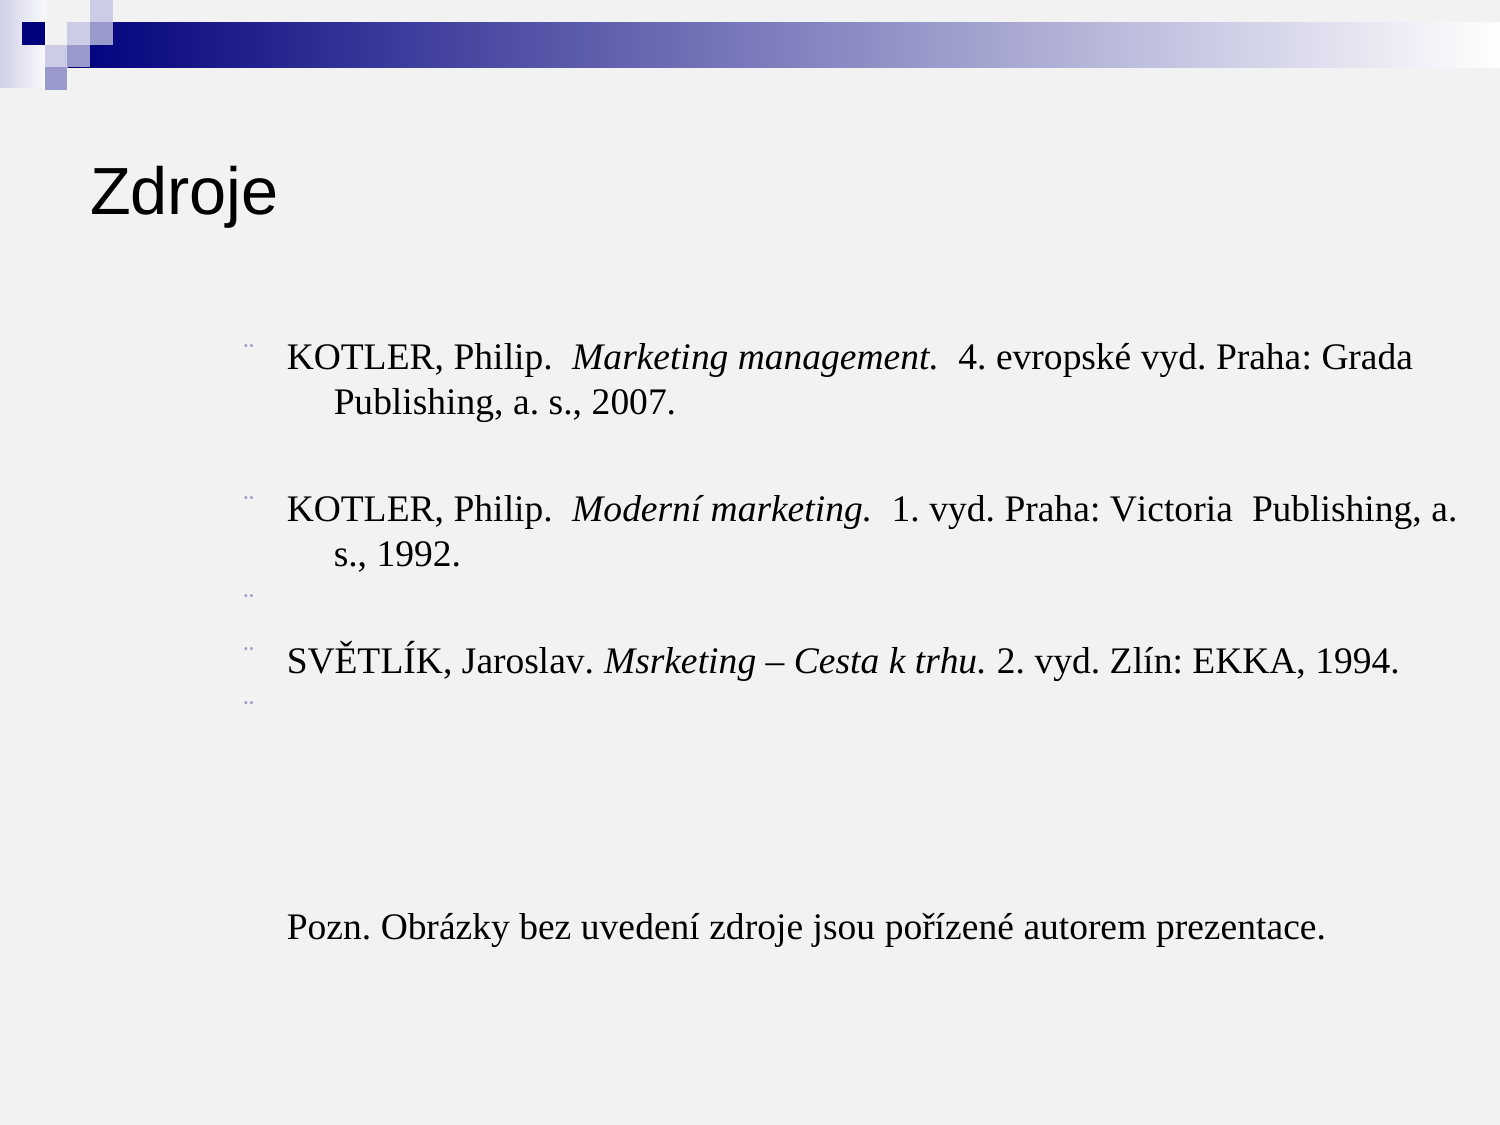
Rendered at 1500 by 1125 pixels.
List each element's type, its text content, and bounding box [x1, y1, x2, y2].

list KOTLER, Philip. Marketing management. 4. evropské vyd. Praha: Grada Publishing, a. s., 2007. KOTLER, Philip. Moderní marketing. 1. vyd. Praha: Victoria Publishing, a. s., 1992. SVĚTLÍK, Jaroslav. Msrketing – Cesta k trhu. 2. vyd. Zlín: EKKA, 1994. Pozn. Obrázky bez uvedení zdroje jsou pořízené autorem prezentace. [75, 324, 1500, 963]
title Zdroje [75, 75, 1426, 300]
